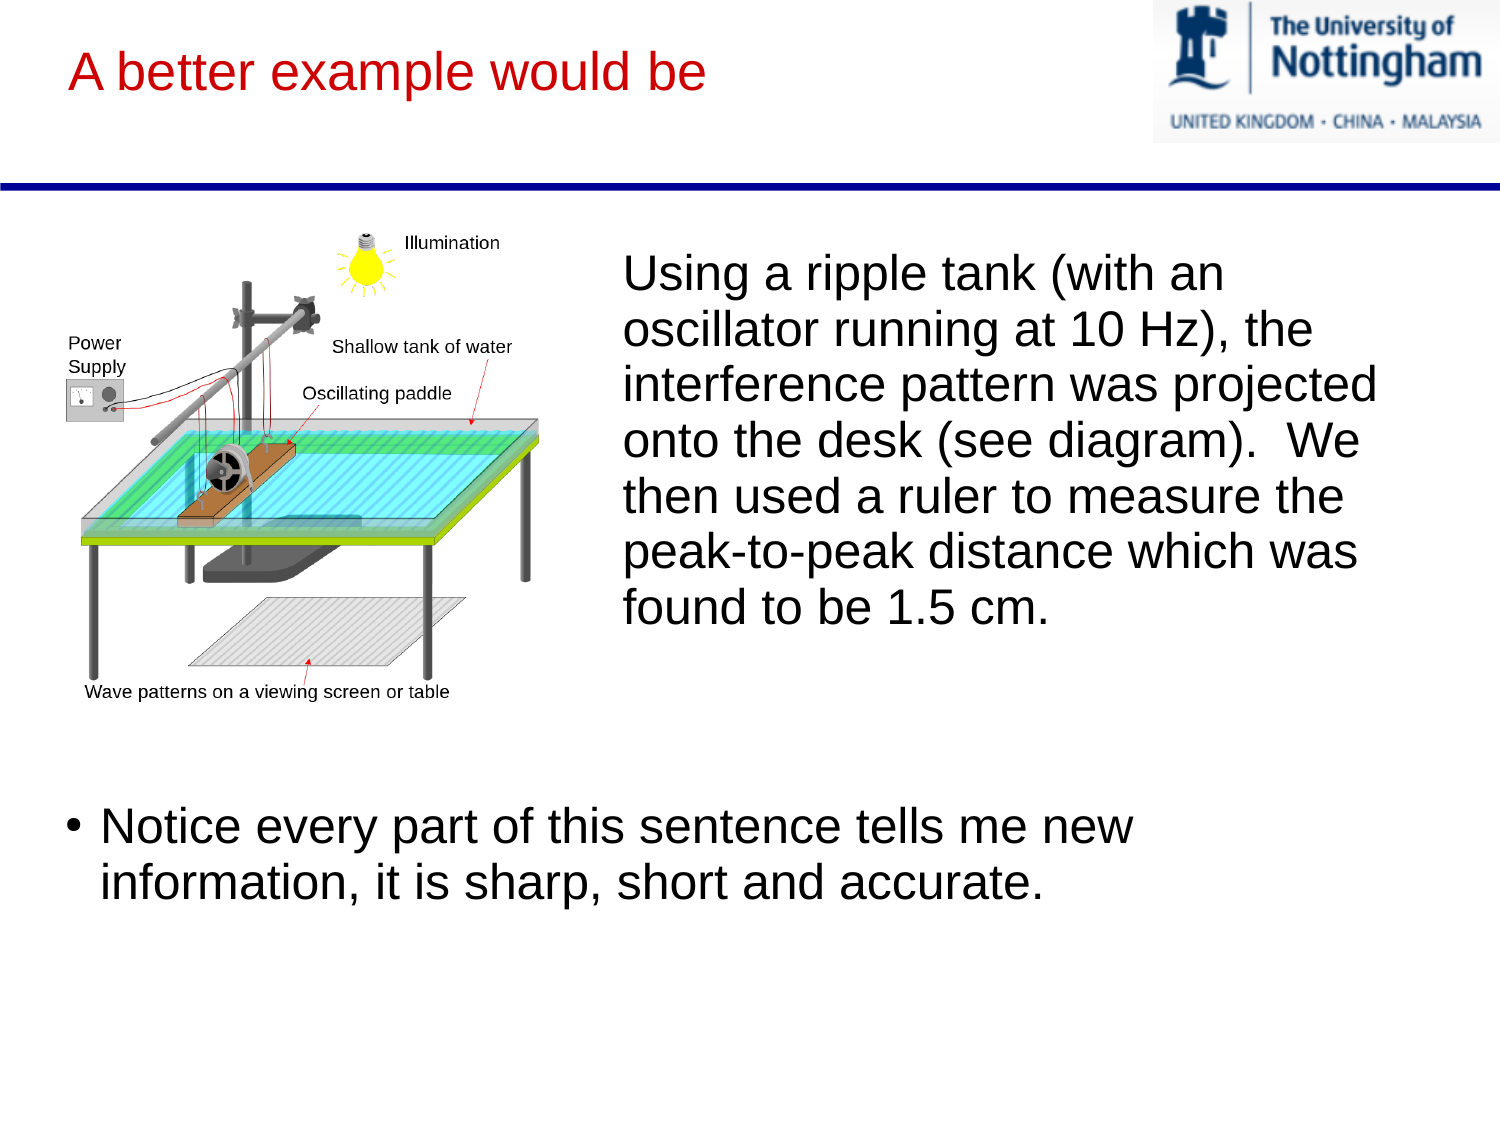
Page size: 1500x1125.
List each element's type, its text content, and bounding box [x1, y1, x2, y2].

picture [1153, 0, 1500, 143]
picture [66, 233, 539, 702]
text_box Using a ripple tank (with an oscillator running at 10 Hz), the interference pattern was projected onto the desk (see diagram). We then used a ruler to measure the peak-to-peak distance which was found to be 1.5 cm. [572, 237, 1442, 643]
text_box A better example would be [53, 33, 1123, 170]
text_box Notice every part of this sentence tells me new information, it is sharp, short and accurate. [50, 790, 1364, 918]
